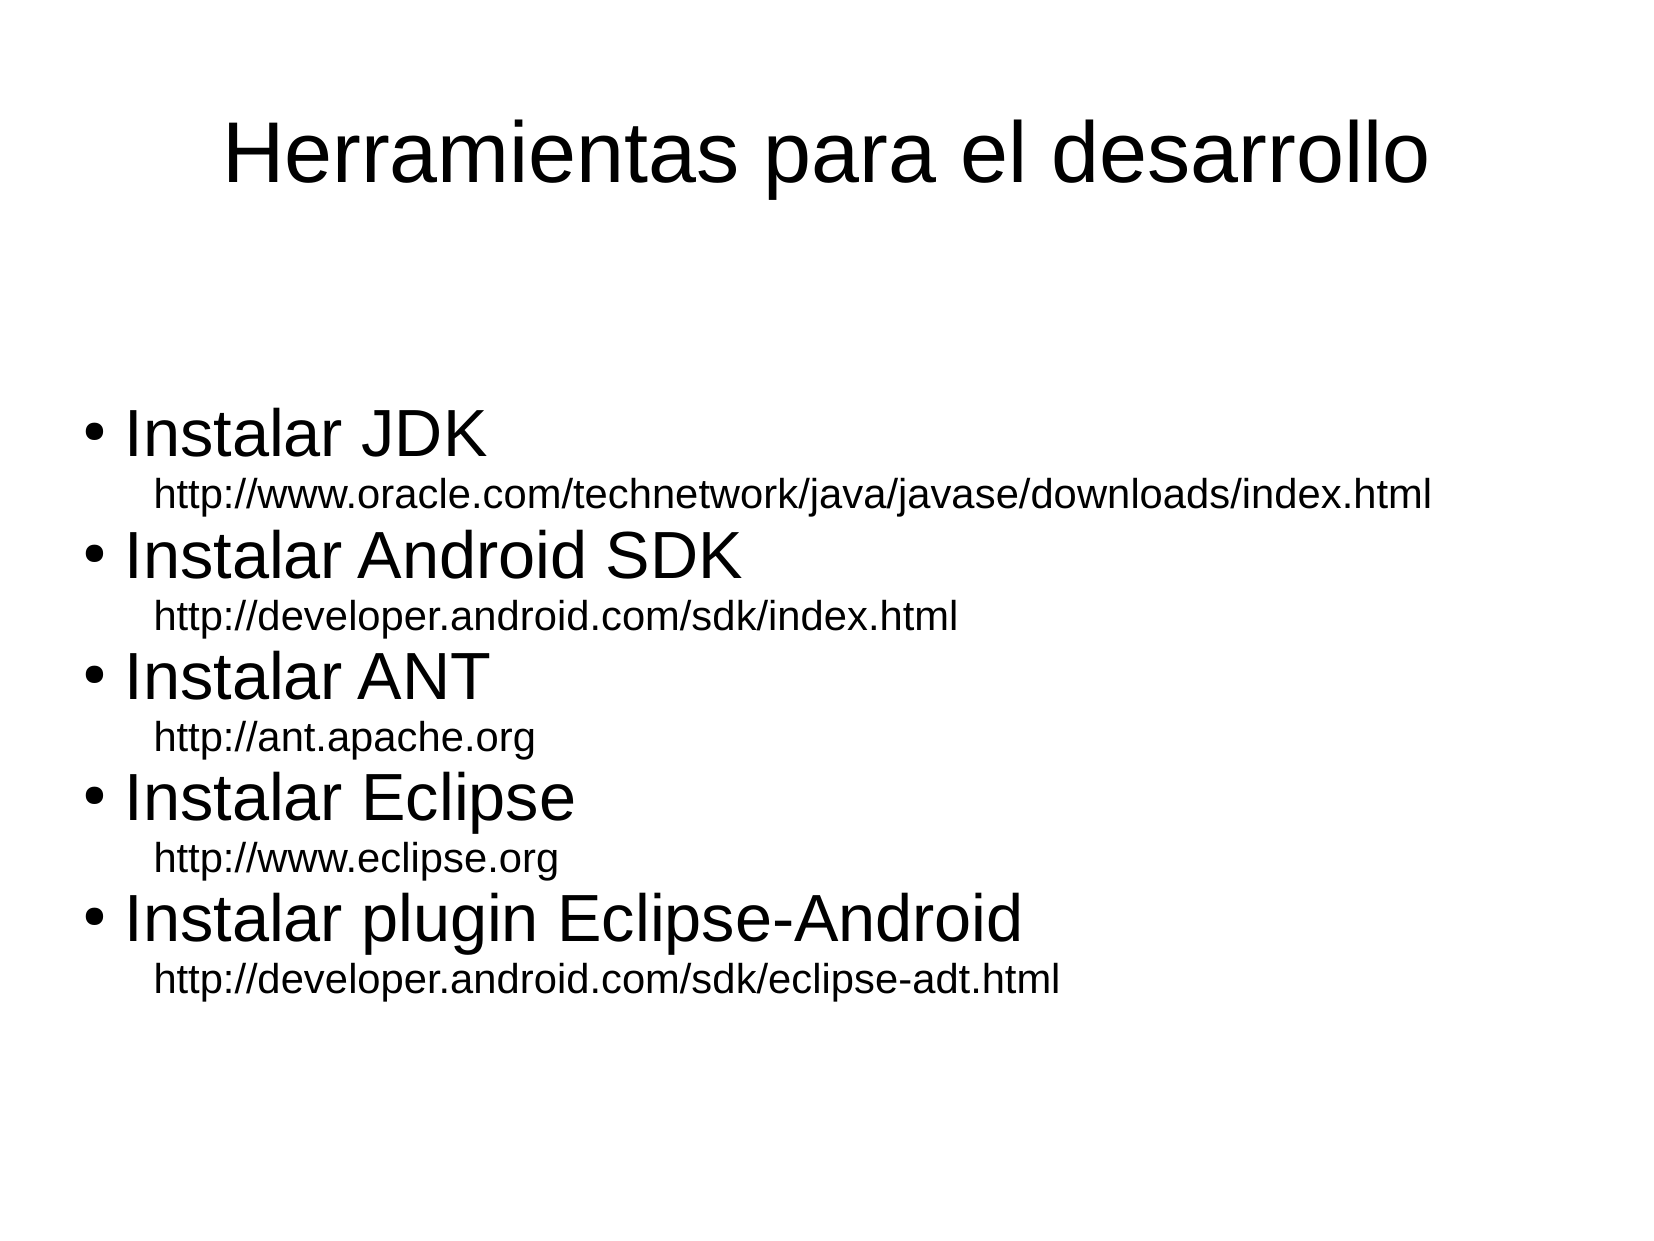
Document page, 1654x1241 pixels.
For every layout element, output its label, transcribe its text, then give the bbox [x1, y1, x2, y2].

title Herramientas para el desarrollo [82, 49, 1571, 257]
subtitle Instalar JDK http://www.oracle.com/technetwork/java/javase/downloads/index.html Instalar Android SDK http://developer.android.com/sdk/index.html Instalar ANT http://ant.apache.org Instalar Eclipse http://www.eclipse.org Instalar plugin Eclipse-Android http://developer.android.com/sdk/eclipse-adt.html [82, 290, 1571, 1109]
